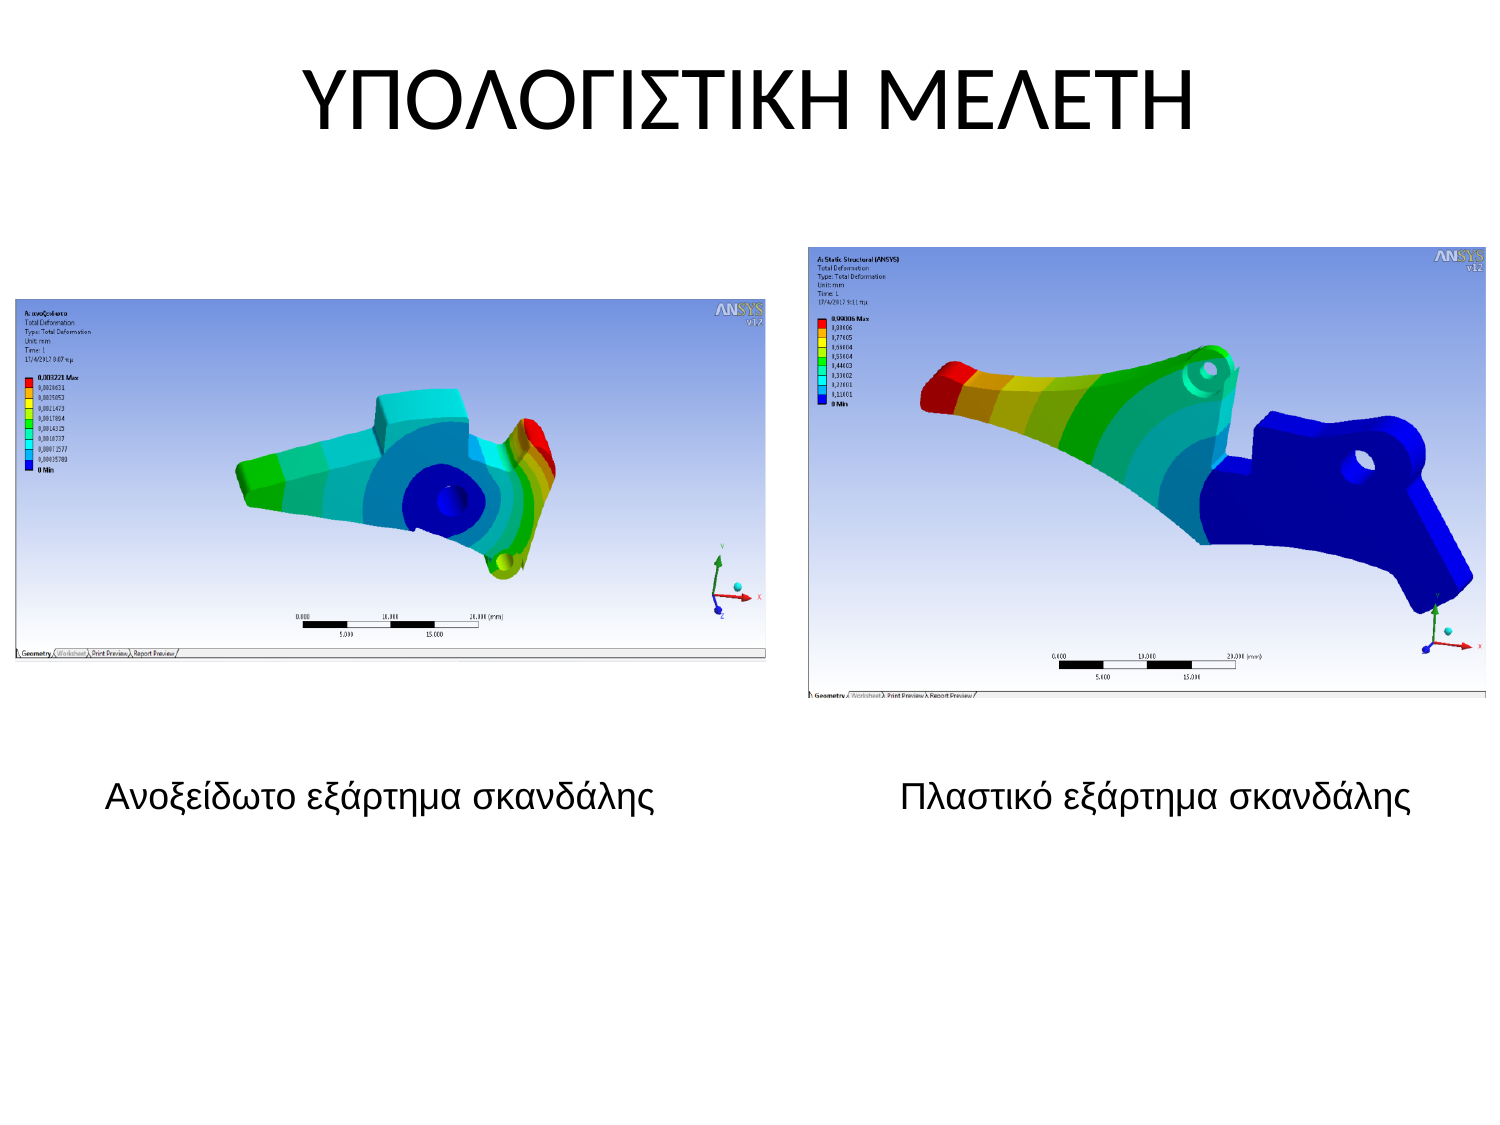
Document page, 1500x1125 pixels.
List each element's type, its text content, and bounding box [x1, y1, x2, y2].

text_box Πλαστικό εξάρτημα σκανδάλης [885, 765, 1441, 825]
picture [15, 299, 766, 662]
picture [808, 247, 1486, 698]
text_box Ανοξείδωτο εξάρτημα σκανδάλης [90, 765, 721, 825]
title ΥΠΟΛΟΓΙΣΤΙΚΗ ΜΕΛΕΤΗ [75, 29, 1426, 156]
